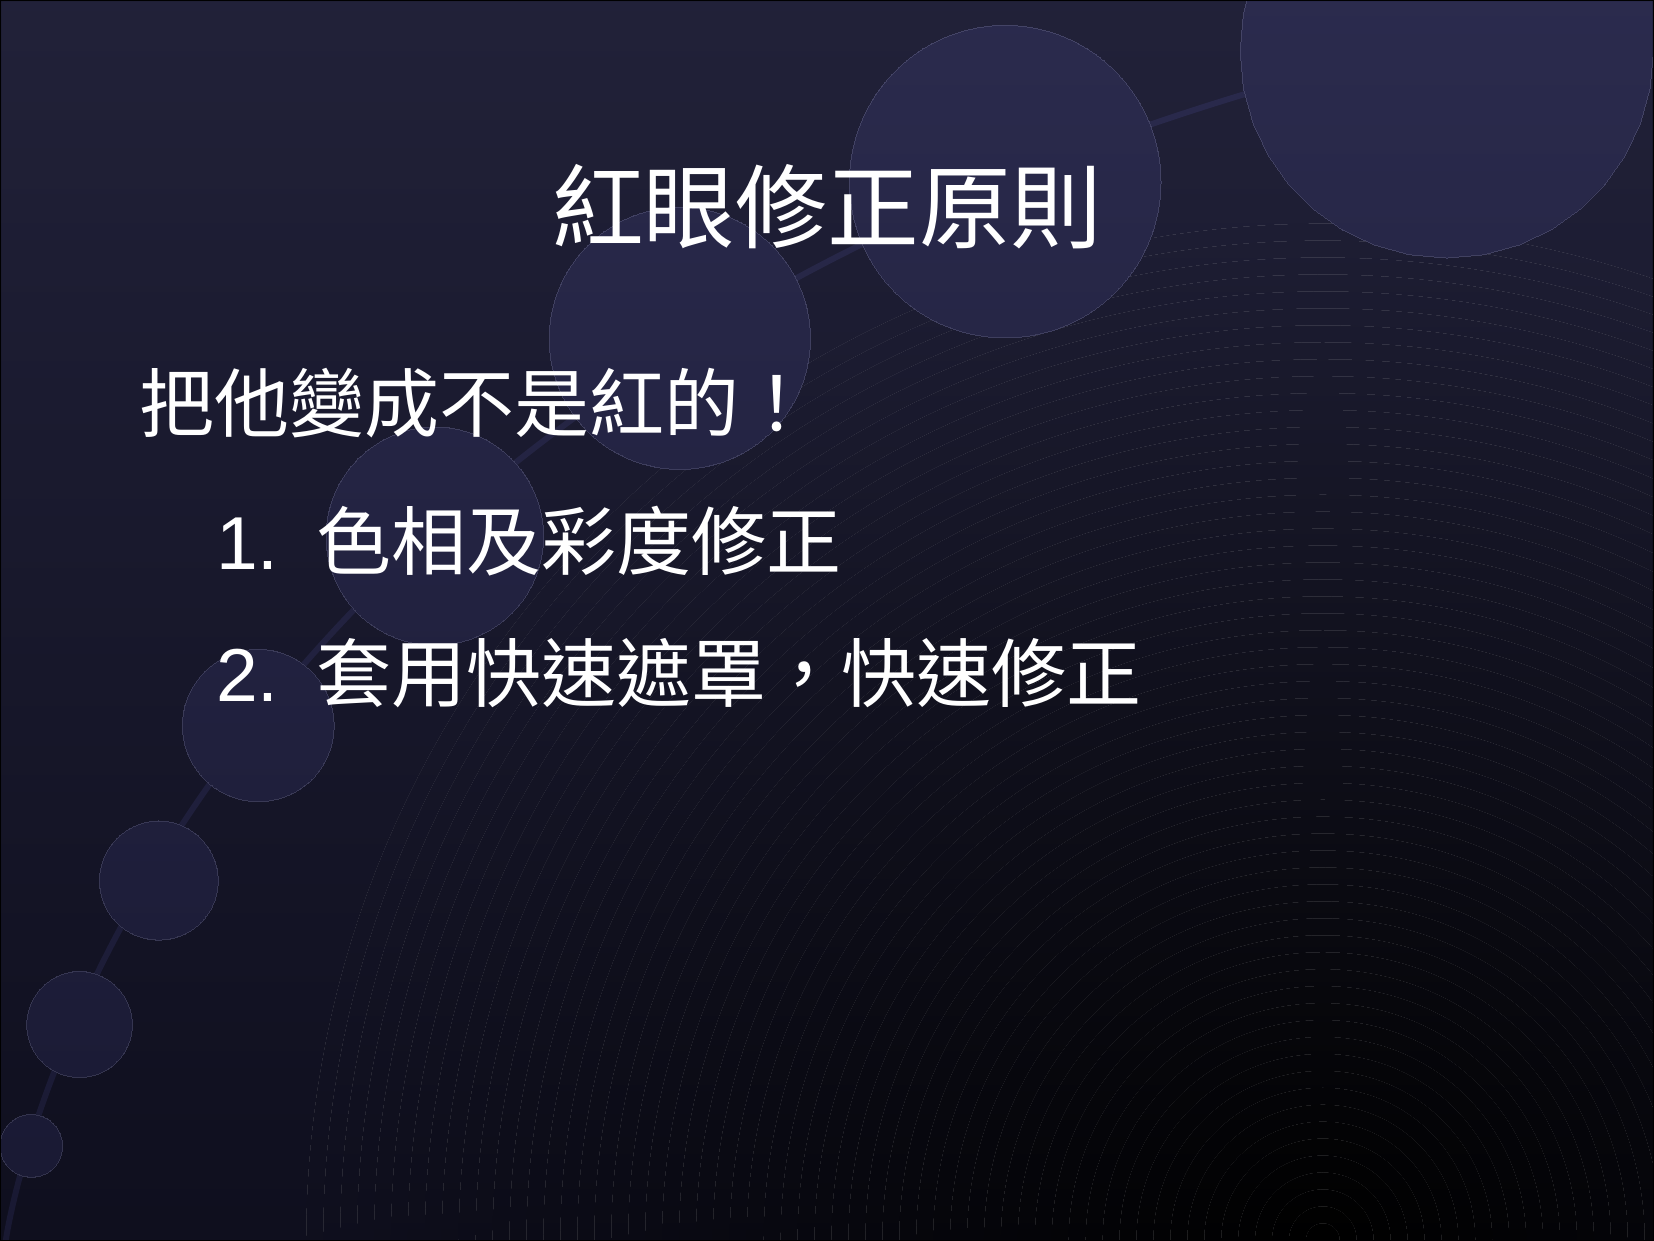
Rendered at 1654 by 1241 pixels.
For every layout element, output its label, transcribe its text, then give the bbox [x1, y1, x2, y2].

title 紅眼修正原則 [121, 102, 1534, 311]
list 把他變成不是紅的！ 1. 色相及彩度修正 2. 套用快速遮罩，快速修正 [121, 344, 1534, 1127]
